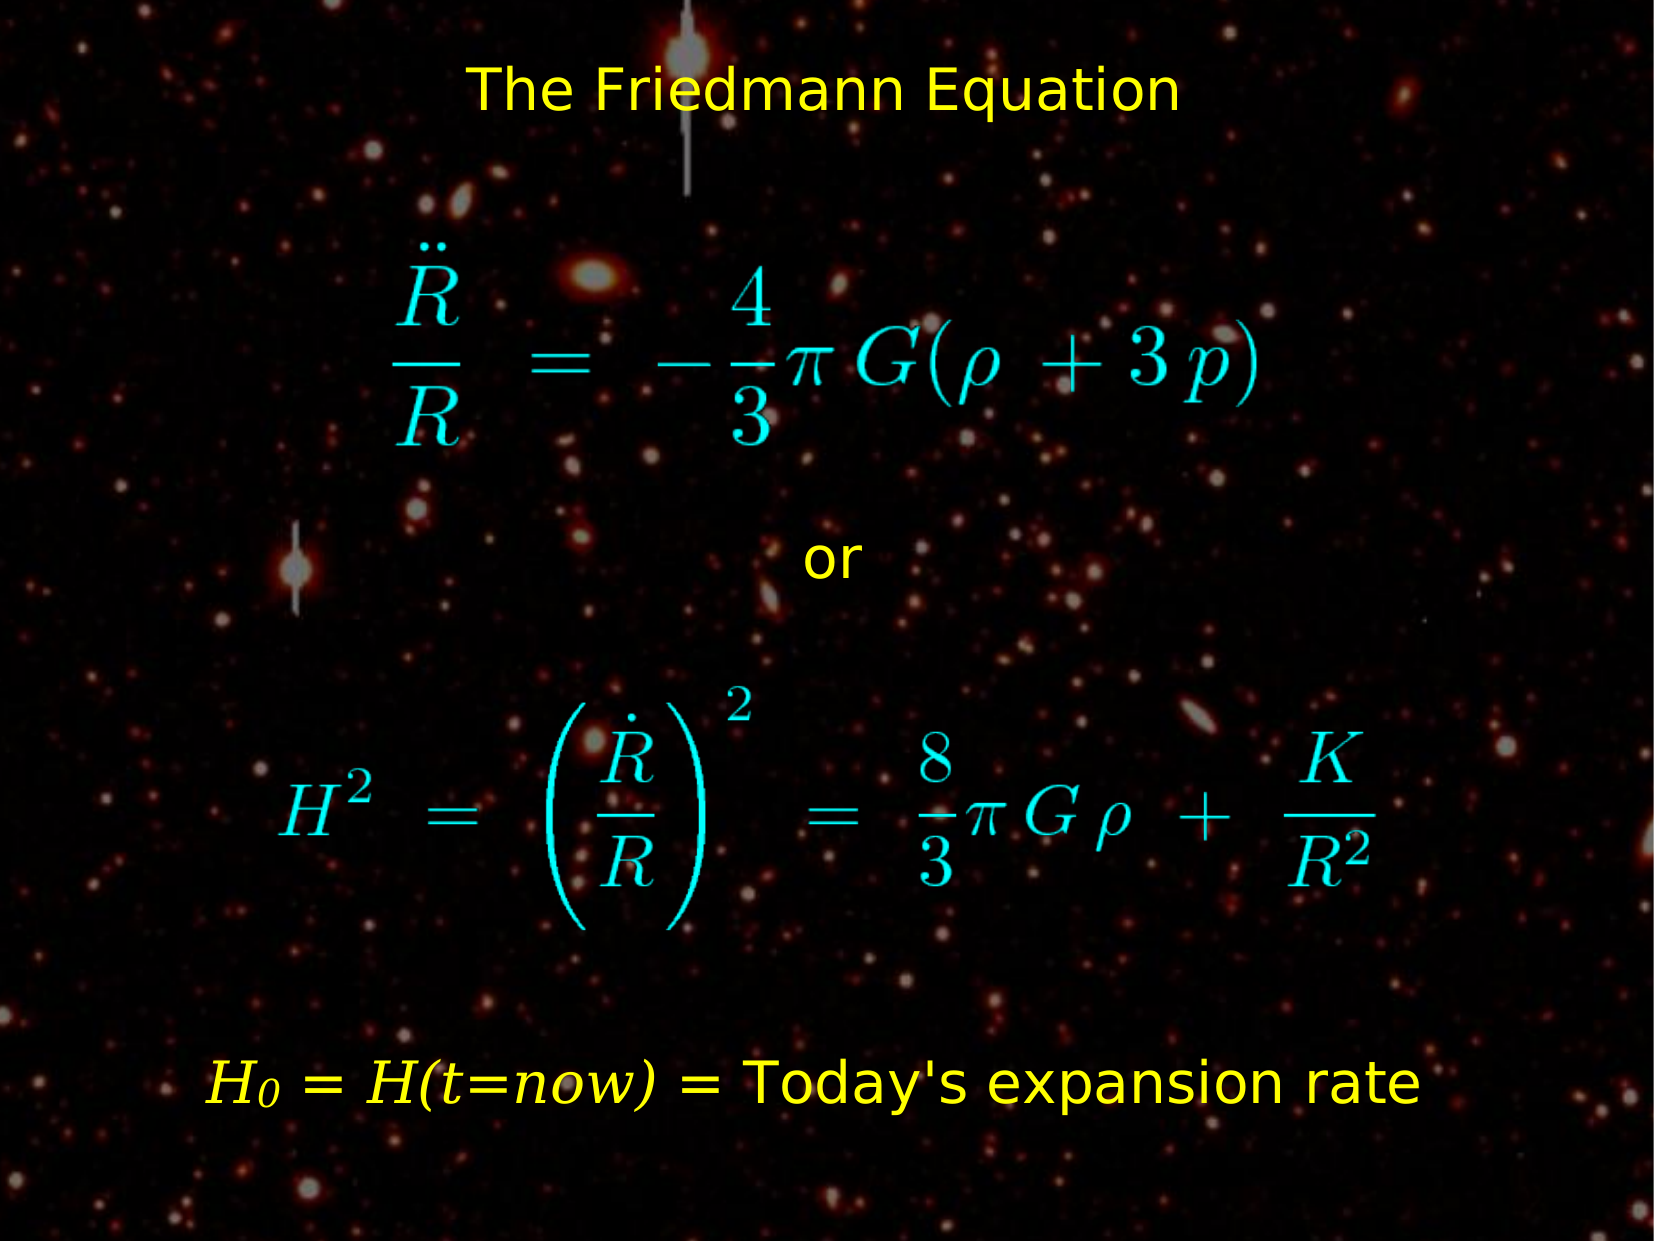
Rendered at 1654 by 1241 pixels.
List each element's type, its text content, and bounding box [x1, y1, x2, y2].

text_box H0 = H(t=now) = Today's expansion rate [206, 1050, 1424, 1133]
text_box or [802, 525, 863, 593]
picture [0, 0, 1654, 1241]
text_box The Friedmann Equation [466, 56, 1184, 125]
